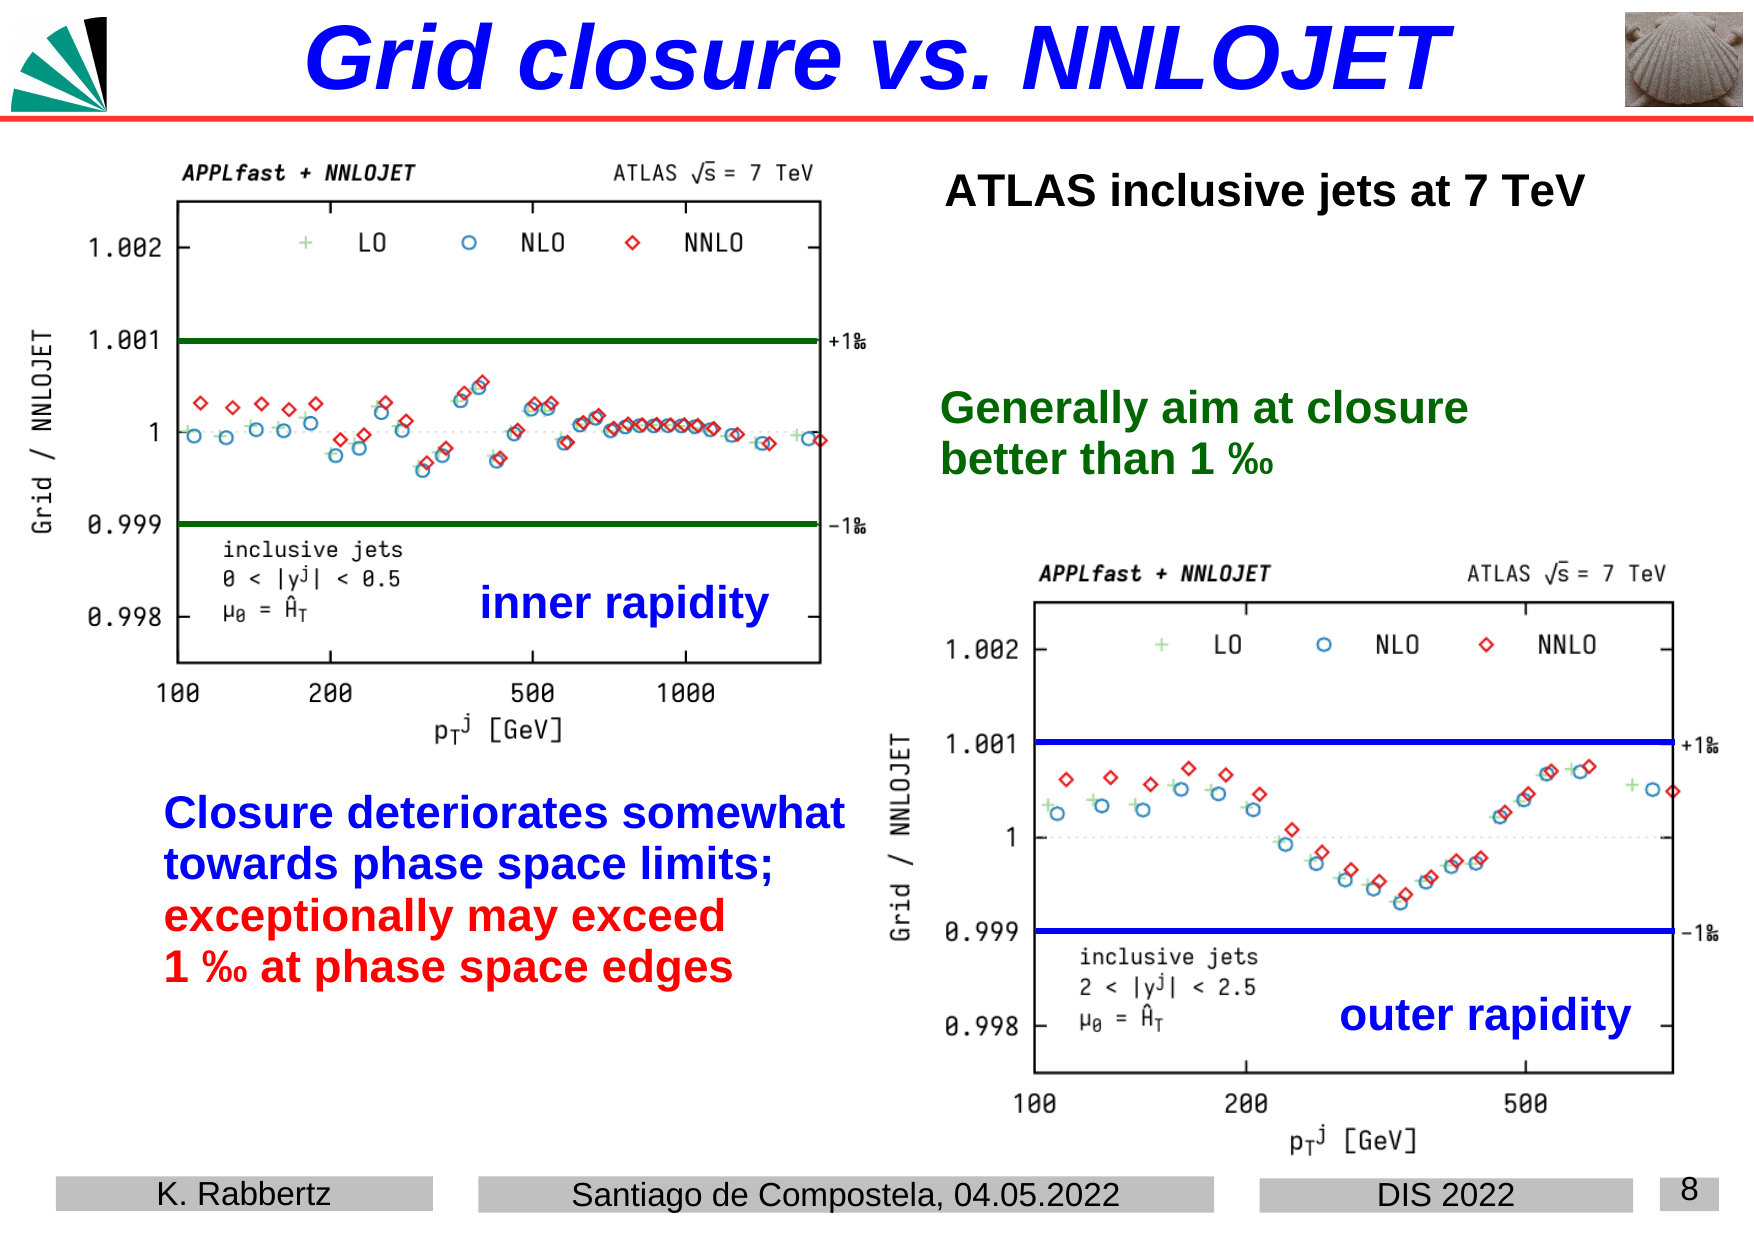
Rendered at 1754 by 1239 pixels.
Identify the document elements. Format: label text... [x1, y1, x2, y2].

picture [19, 142, 1727, 1162]
text_box inner rapidity [467, 571, 789, 635]
picture [11, 17, 107, 113]
text_box ATLAS inclusive jets at 7 TeV [932, 159, 1598, 229]
text_box Generally aim at closure better than 1 ‰ [928, 376, 1482, 493]
picture [1630, 12, 1743, 107]
title Grid closure vs. NNLOJET [124, 0, 1630, 116]
text_box outer rapidity [1327, 983, 1649, 1048]
text_box Closure deteriorates somewhat towards phase space limits; exceptionally may exceed 1 ‰ at phase space edges [151, 781, 865, 999]
